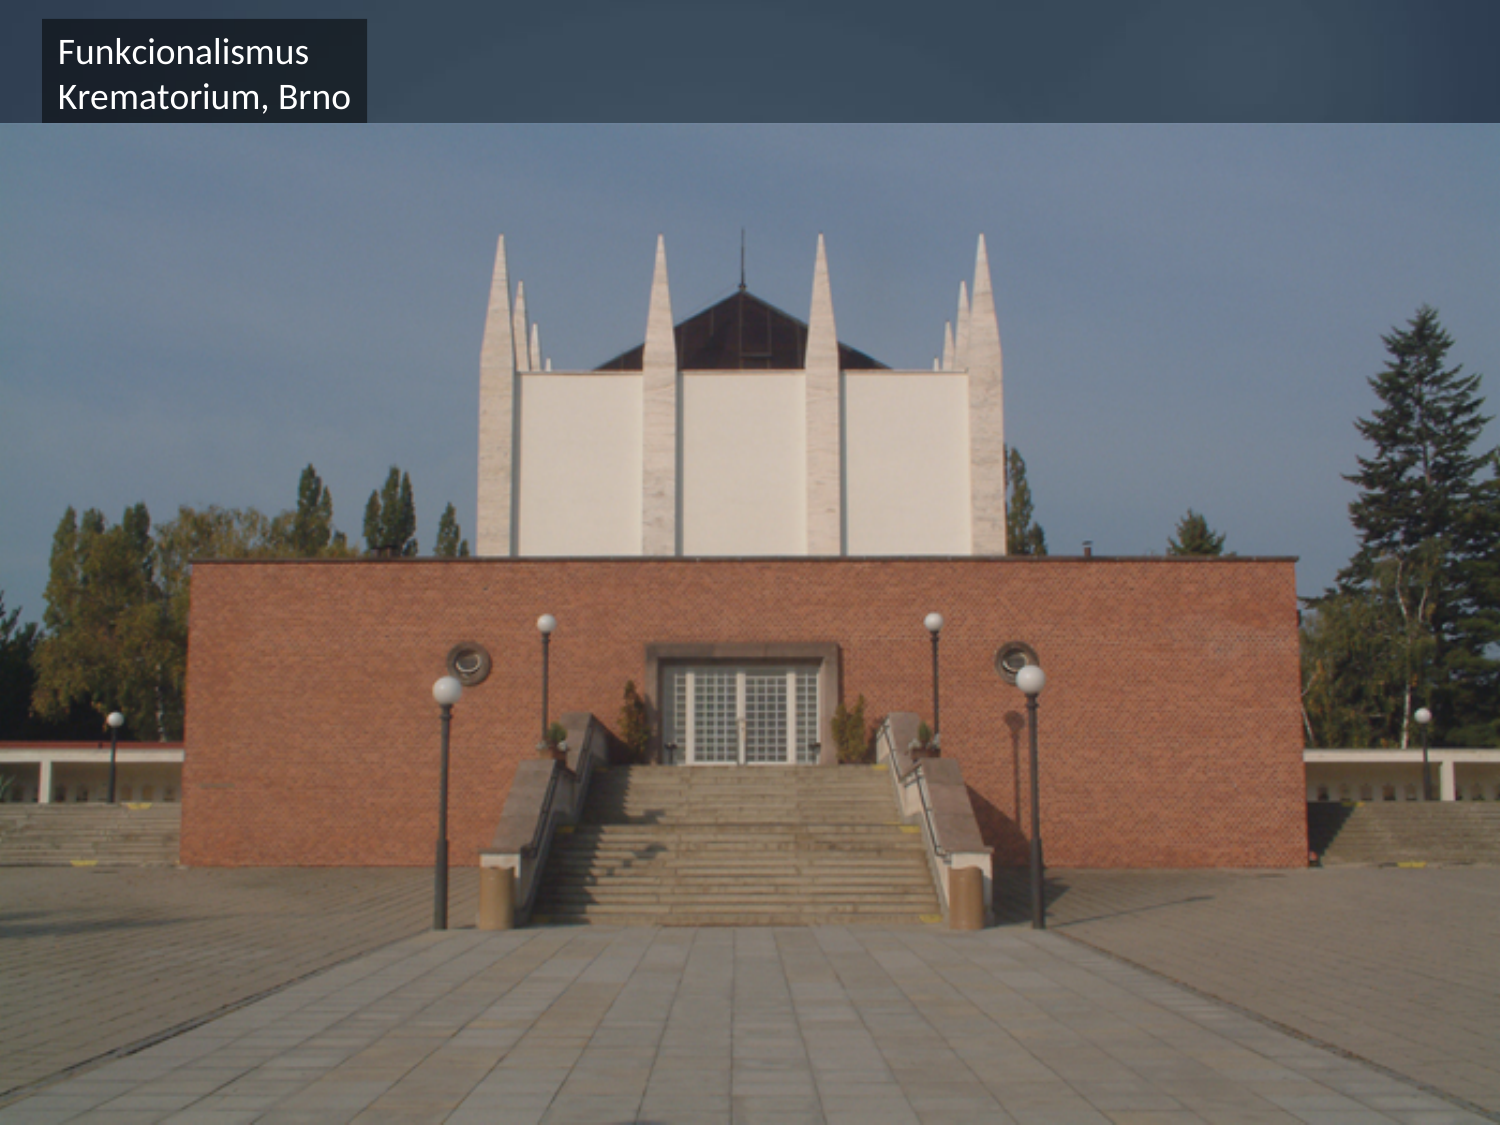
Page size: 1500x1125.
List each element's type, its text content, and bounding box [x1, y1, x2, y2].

text_box Funkcionalismus Krematorium, Brno [43, 18, 367, 123]
picture [0, 0, 1500, 1125]
